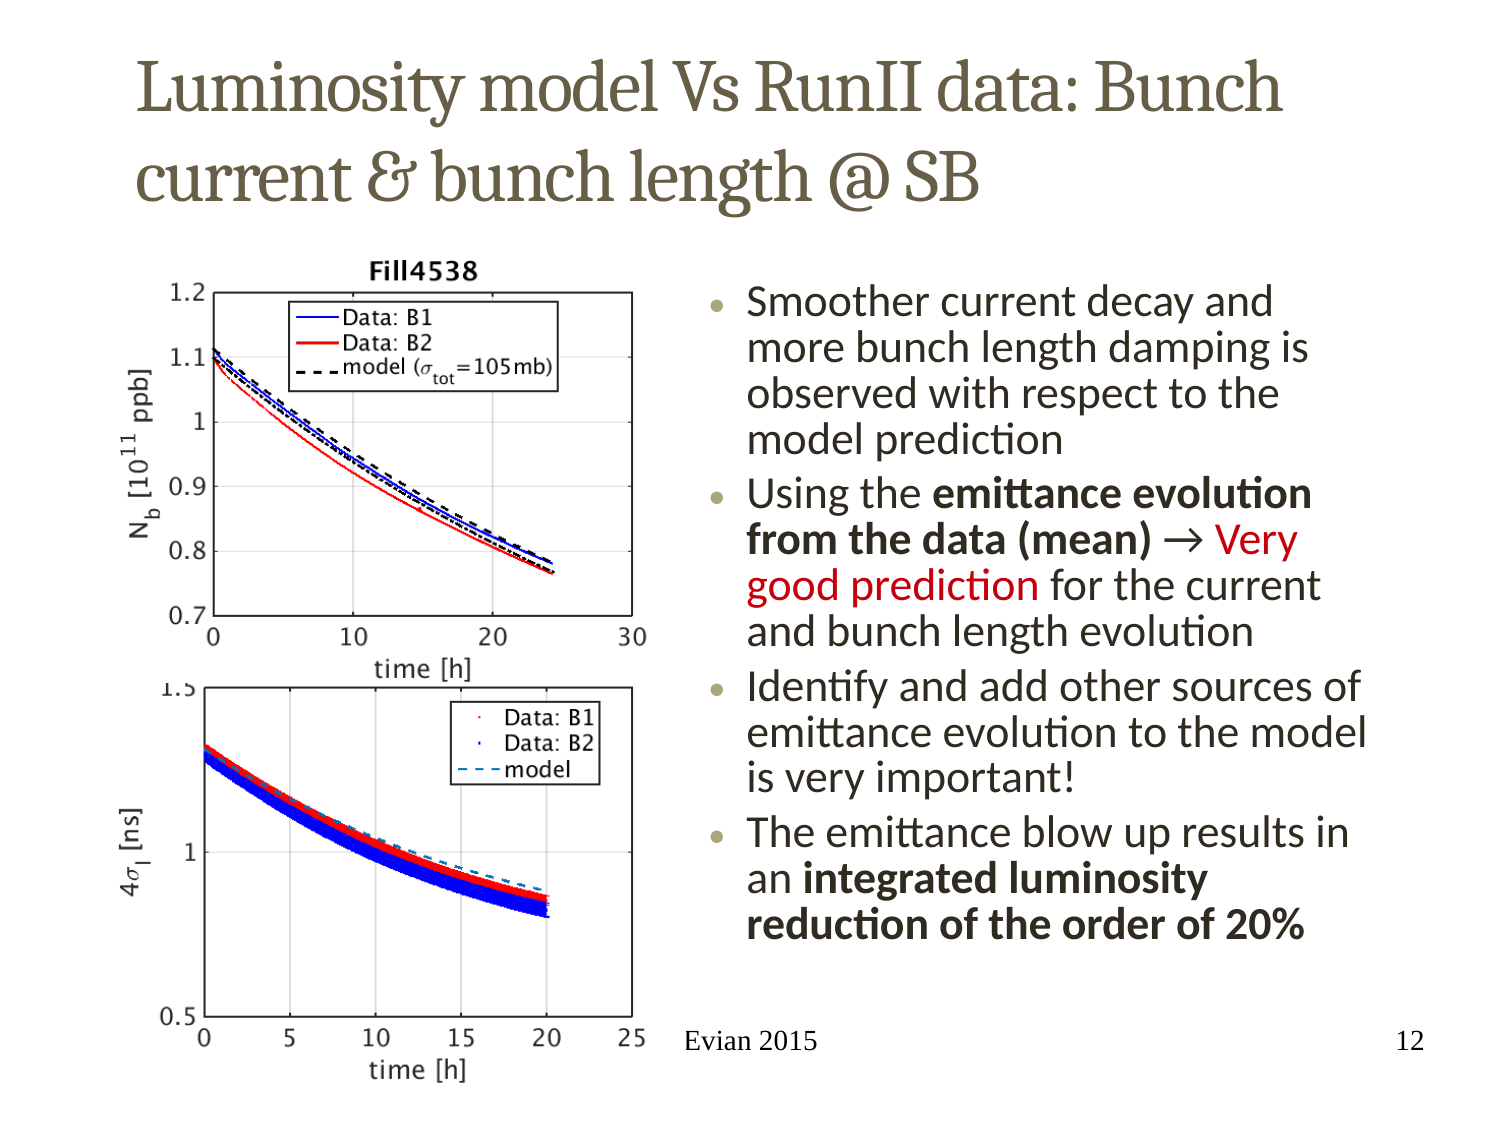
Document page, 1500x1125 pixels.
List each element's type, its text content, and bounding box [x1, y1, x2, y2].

title Luminosity model Vs RunII data: Bunch current & bunch length @ SB [120, 33, 1456, 221]
list Smoother current decay and more bunch length damping is observed with respect to the model prediction Using the emittance evolution from the data (mean) → Very good prediction for the current and bunch length evolution Identify and add other sources of emittance evolution to the model is very important! The emittance blow up results in an integrated luminosity reduction of the order of 20% [675, 275, 1396, 1050]
picture [116, 256, 686, 1084]
